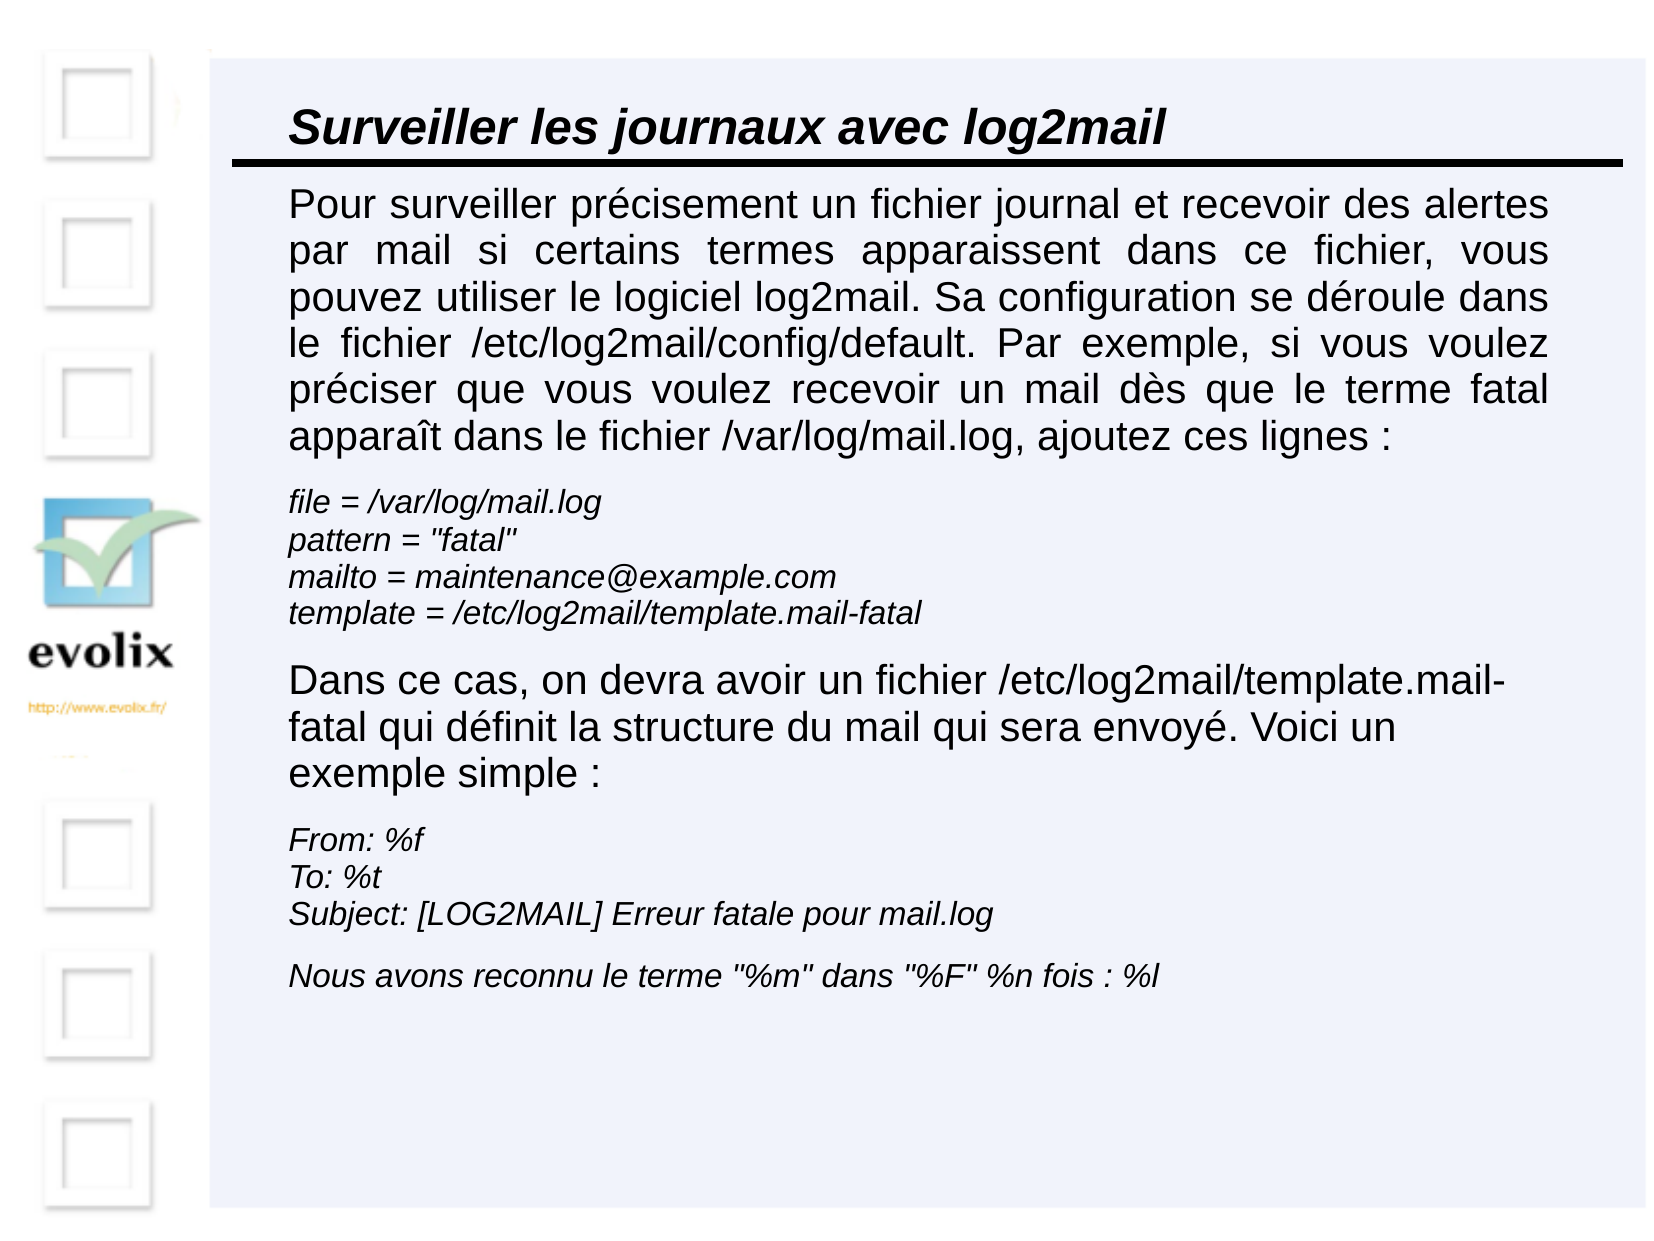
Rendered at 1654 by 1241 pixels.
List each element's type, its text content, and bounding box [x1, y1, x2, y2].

text_box Surveiller les journaux avec log2mail Pour surveiller précisement un fichier journal et recevoir des alertes par mail si certains termes apparaissent dans ce fichier, vous pouvez utiliser le logiciel log2mail. Sa configuration se déroule dans le fichier /etc/log2mail/config/default. Par exemple, si vous voulez préciser que vous voulez recevoir un mail dès que le terme fatal apparaît dans le fichier /var/log/mail.log, ajoutez ces lignes : file = /var/log/mail.log pattern = "fatal" mailto = maintenance@example.com template = /etc/log2mail/template.mail-fatal Dans ce cas, on devra avoir un fichier /etc/log2mail/template.mail-fatal qui définit la structure du mail qui sera envoyé. Voici un exemple simple : From: %f To: %t Subject: [LOG2MAIL] Erreur fatale pour mail.log Nous avons reconnu le terme "%m" dans "%F" %n fois : %l [273, 92, 1566, 1158]
picture [0, 49, 1654, 1218]
